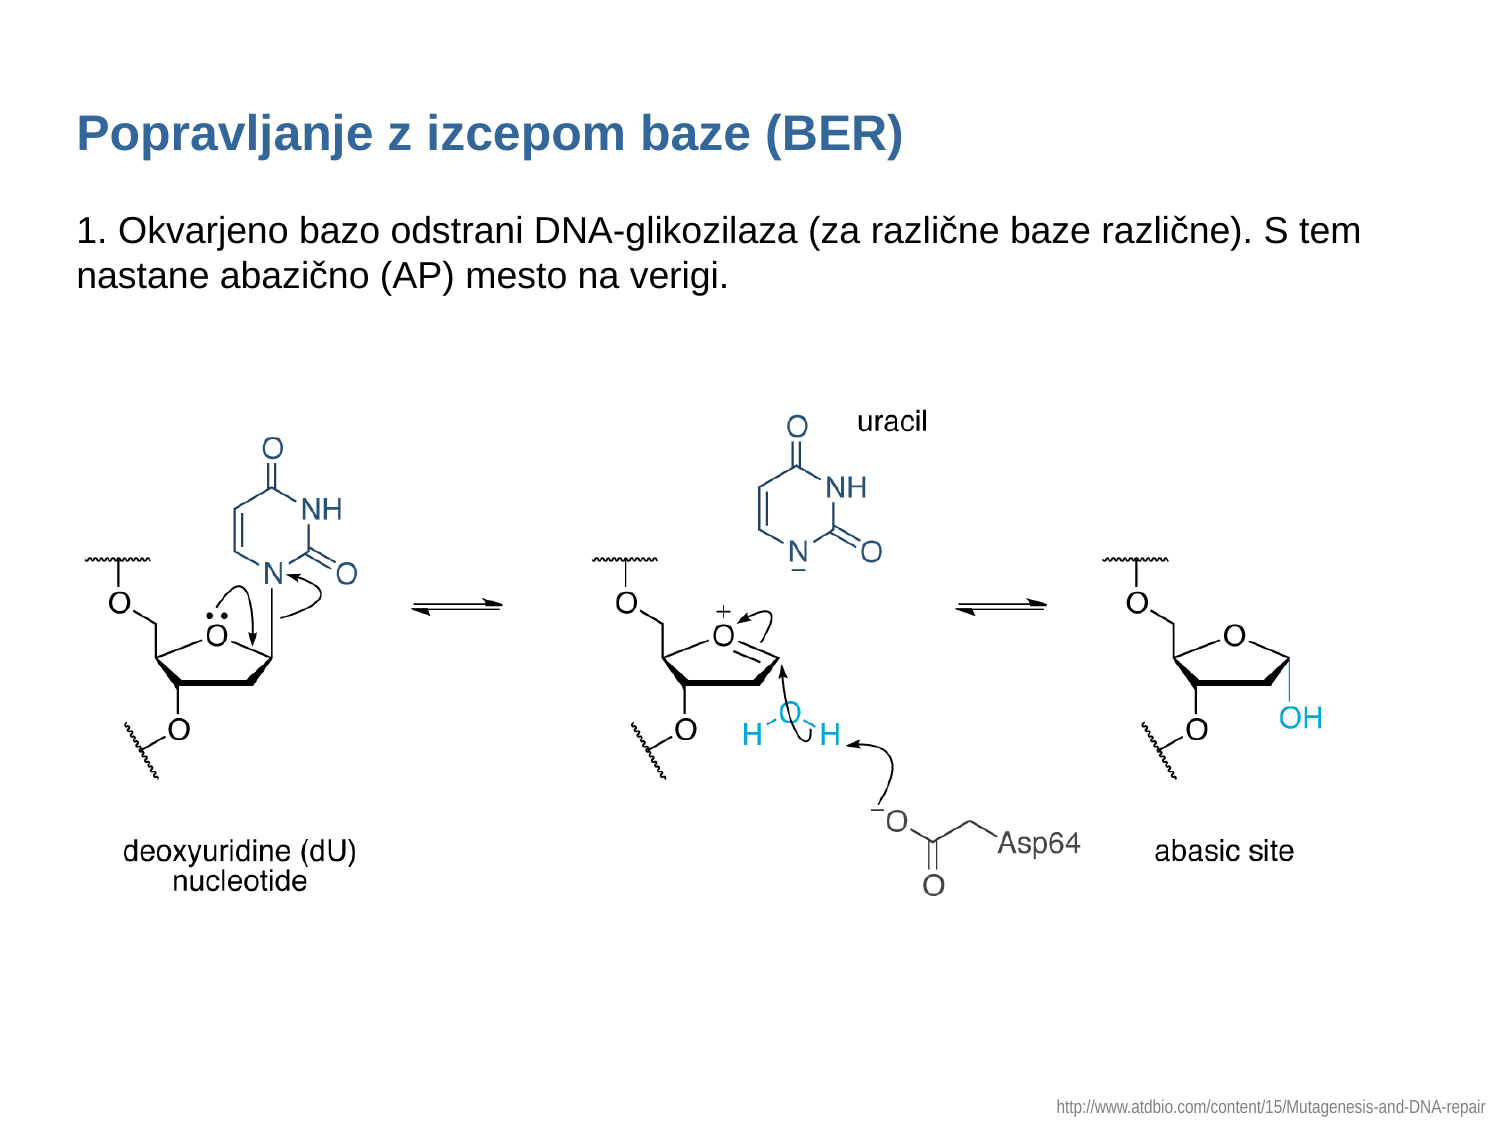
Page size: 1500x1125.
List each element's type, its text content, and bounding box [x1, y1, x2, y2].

picture [76, 397, 1330, 902]
text_box Popravljanje z izcepom baze (BER) 1. Okvarjeno bazo odstrani DNA-glikozilaza (za različne baze različne). S tem nastane abazično (AP) mesto na verigi. [61, 93, 1471, 349]
text_box http://www.atdbio.com/content/15/Mutagenesis-and-DNA-repair [749, 1087, 1500, 1125]
